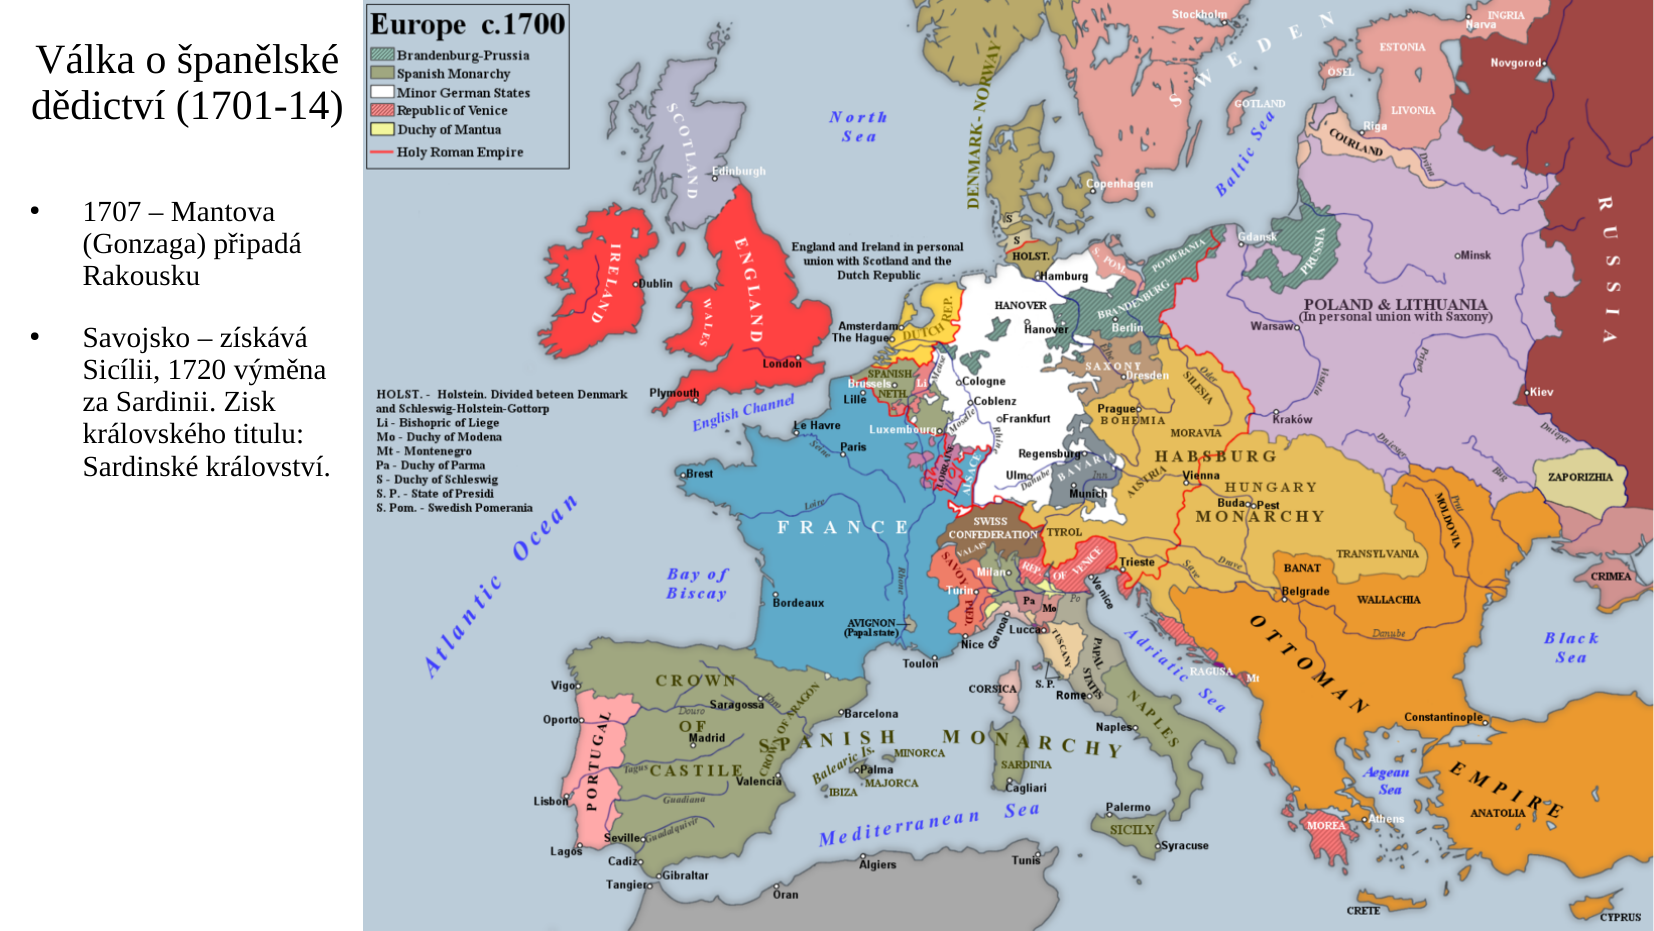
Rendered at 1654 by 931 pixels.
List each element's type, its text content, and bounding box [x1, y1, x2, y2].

picture [363, 0, 1654, 931]
list 1707 – Mantova (Gonzaga) připadá Rakousku Savojsko – získává Sicílii, 1720 výměna za Sardinii. Zisk královského titulu: Sardinské království. [11, 195, 346, 916]
title Válka o španělské dědictví (1701-14) [15, 15, 361, 151]
